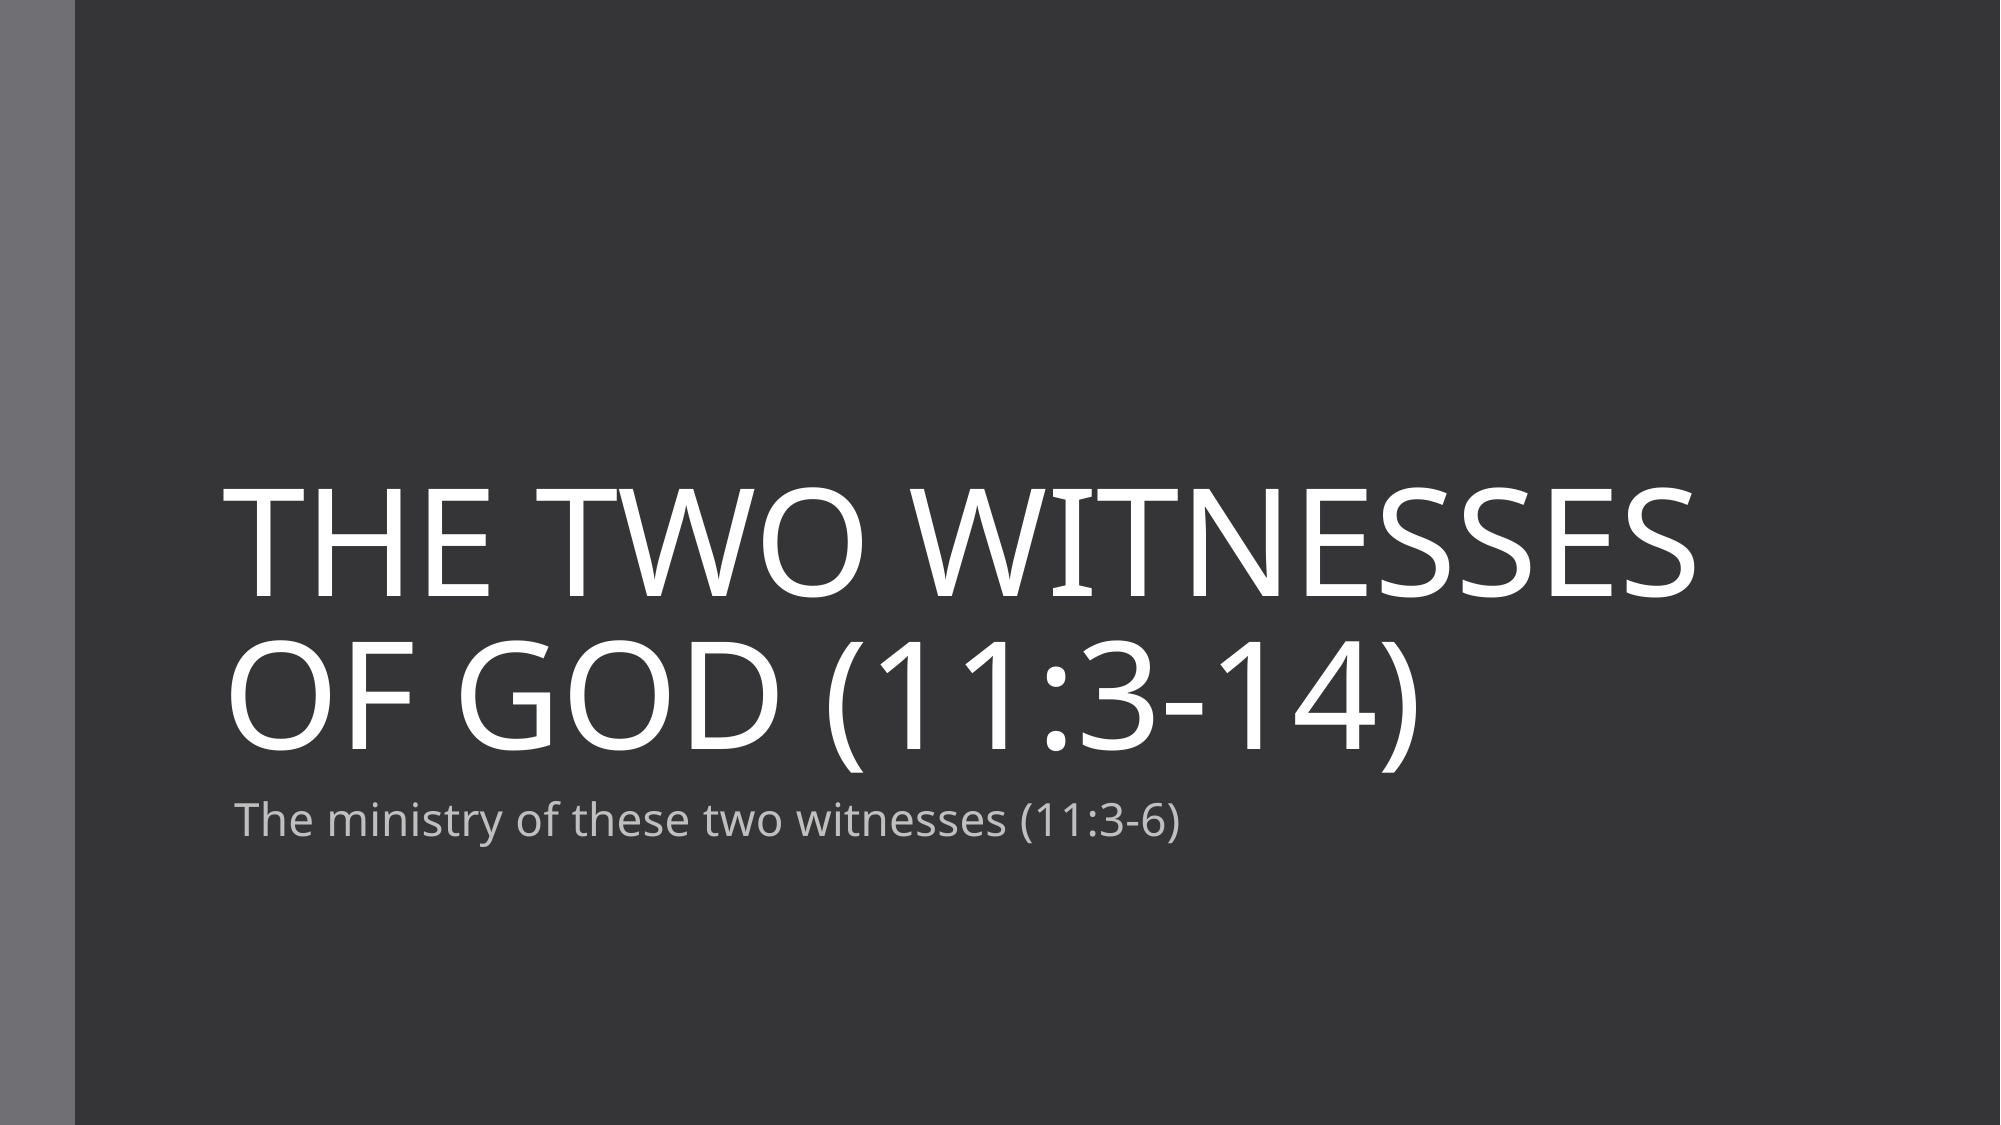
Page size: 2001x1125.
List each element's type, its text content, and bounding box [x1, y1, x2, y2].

title THE TWO WITNESSES OF GOD (11:3-14) [206, 124, 1752, 787]
subtitle The ministry of these two witnesses (11:3-6) [206, 787, 1752, 1066]
